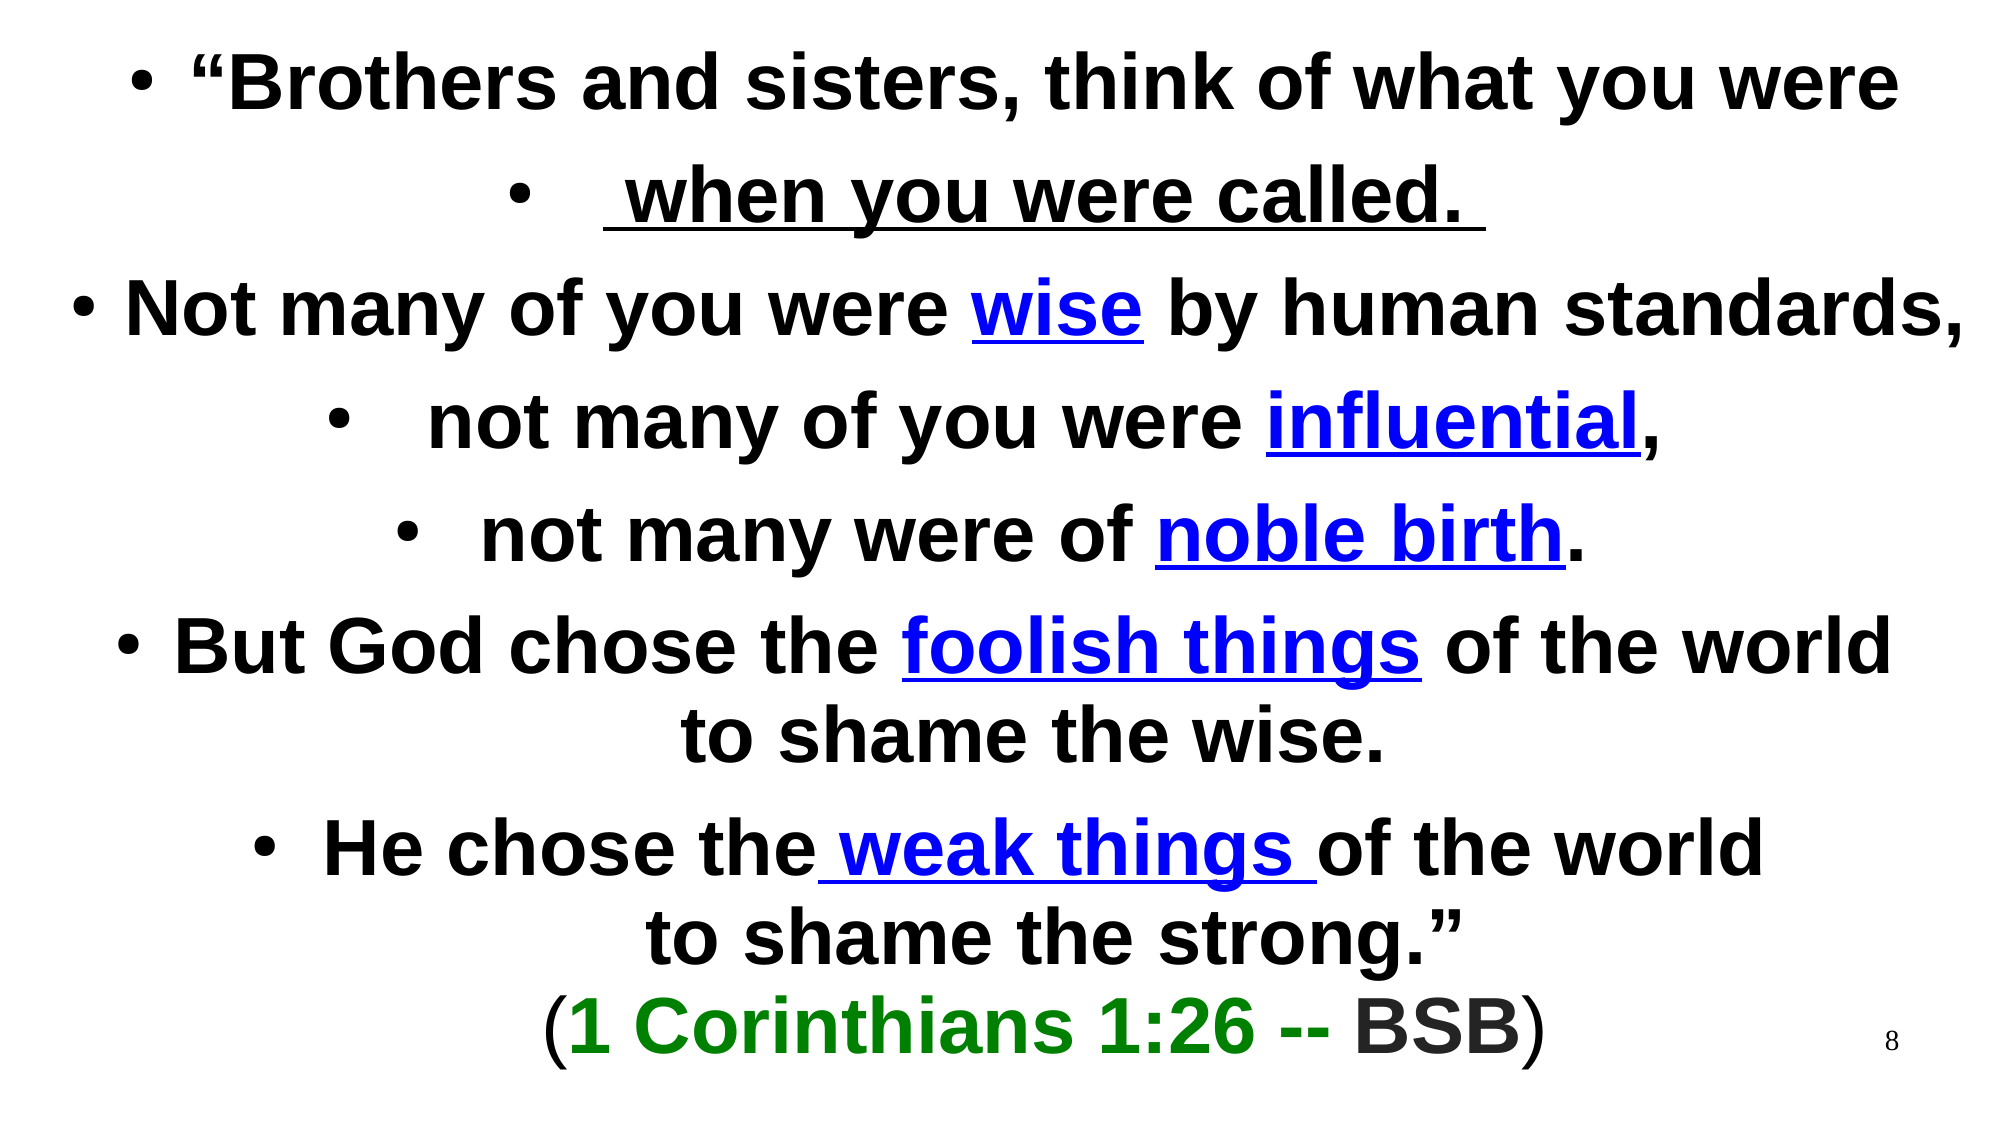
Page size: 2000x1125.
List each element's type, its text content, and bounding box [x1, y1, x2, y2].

list “Brothers and sisters, think of what you were when you were called. Not many of you were wise by human standards, not many of you were influential, not many were of noble birth. But God chose the foolish things of the world to shame the wise. He chose the weak things of the world to shame the strong.” (1 Corinthians 1:26 -- BSB) [37, 37, 1988, 1088]
